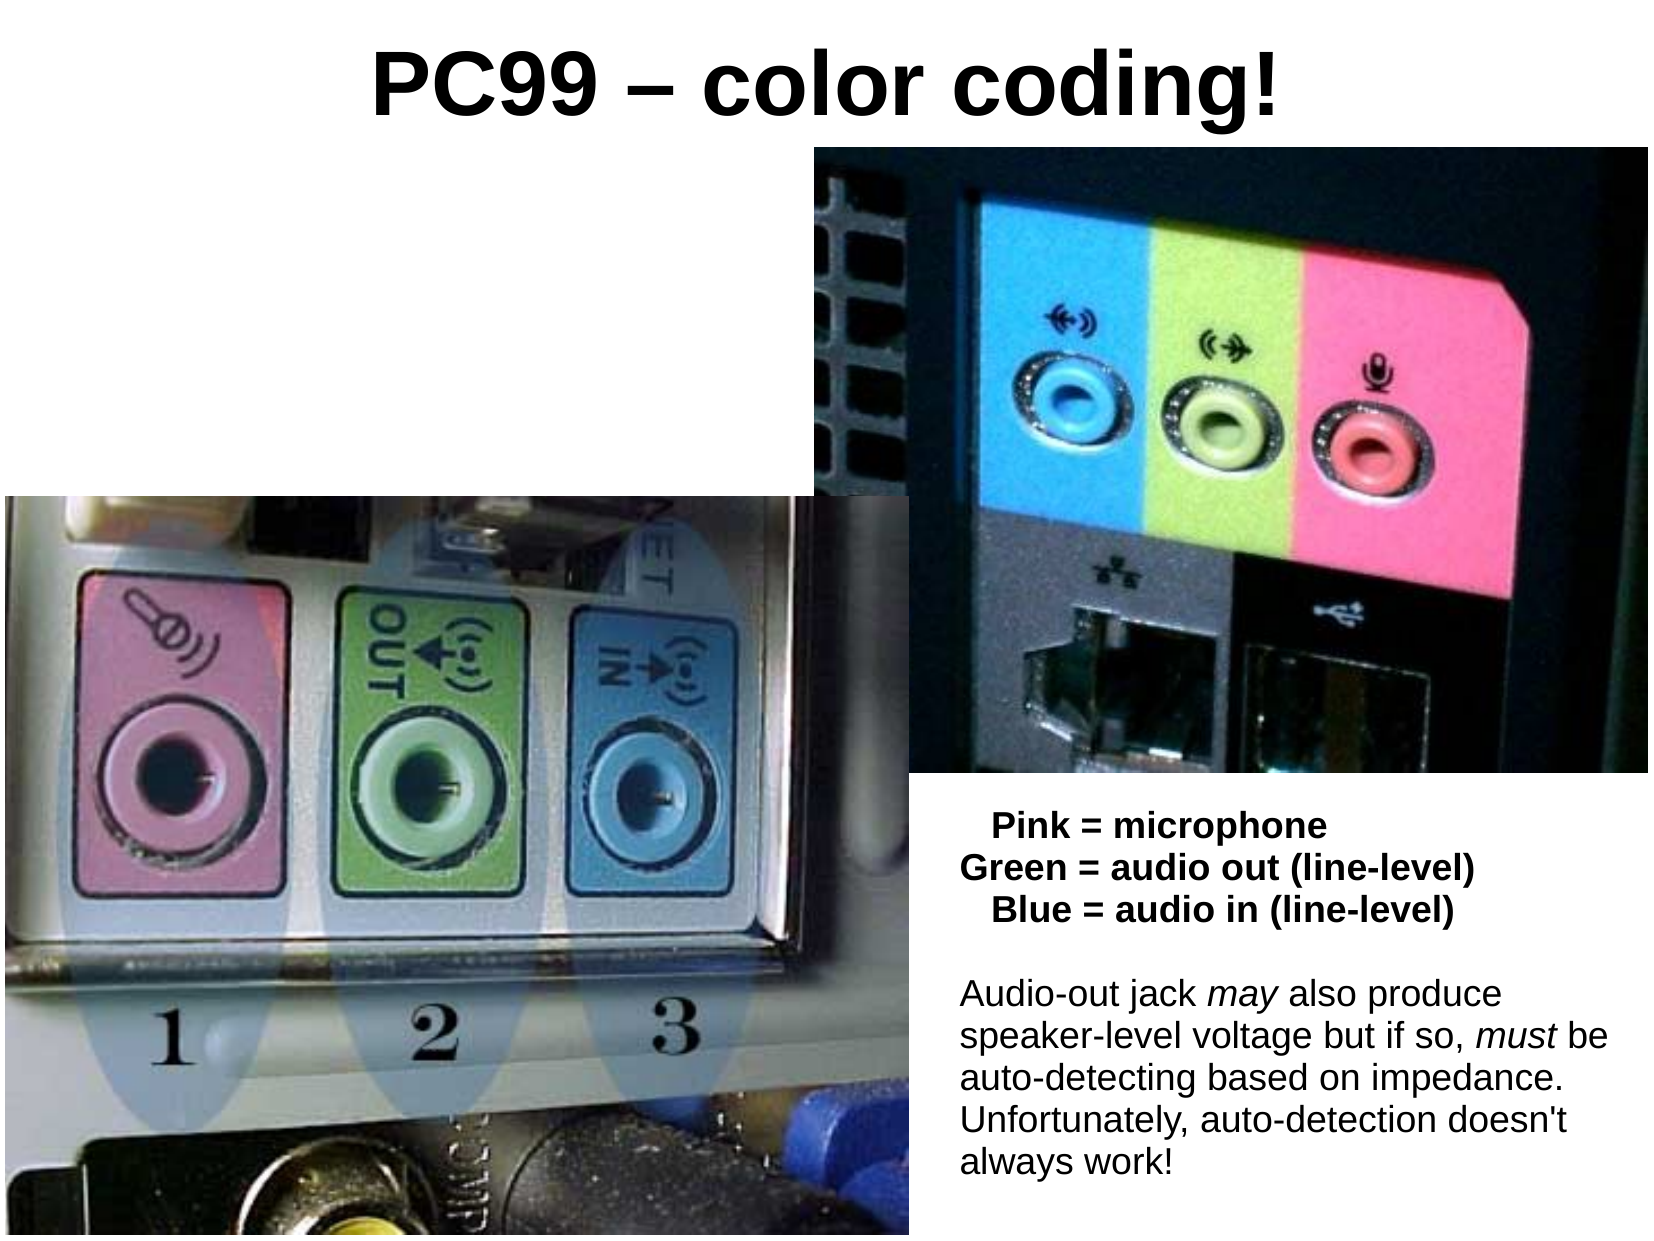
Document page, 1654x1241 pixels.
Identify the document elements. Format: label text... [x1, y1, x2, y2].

title PC99 – color coding! [82, 32, 1571, 136]
picture [5, 147, 1648, 1235]
text_box Pink = microphone Green = audio out (line-level) Blue = audio in (line-level) Audio-out jack may also produce speaker-level voltage but if so, must be auto-detecting based on impedance. Unfortunately, auto-detection doesn't always work! [944, 797, 1625, 1196]
